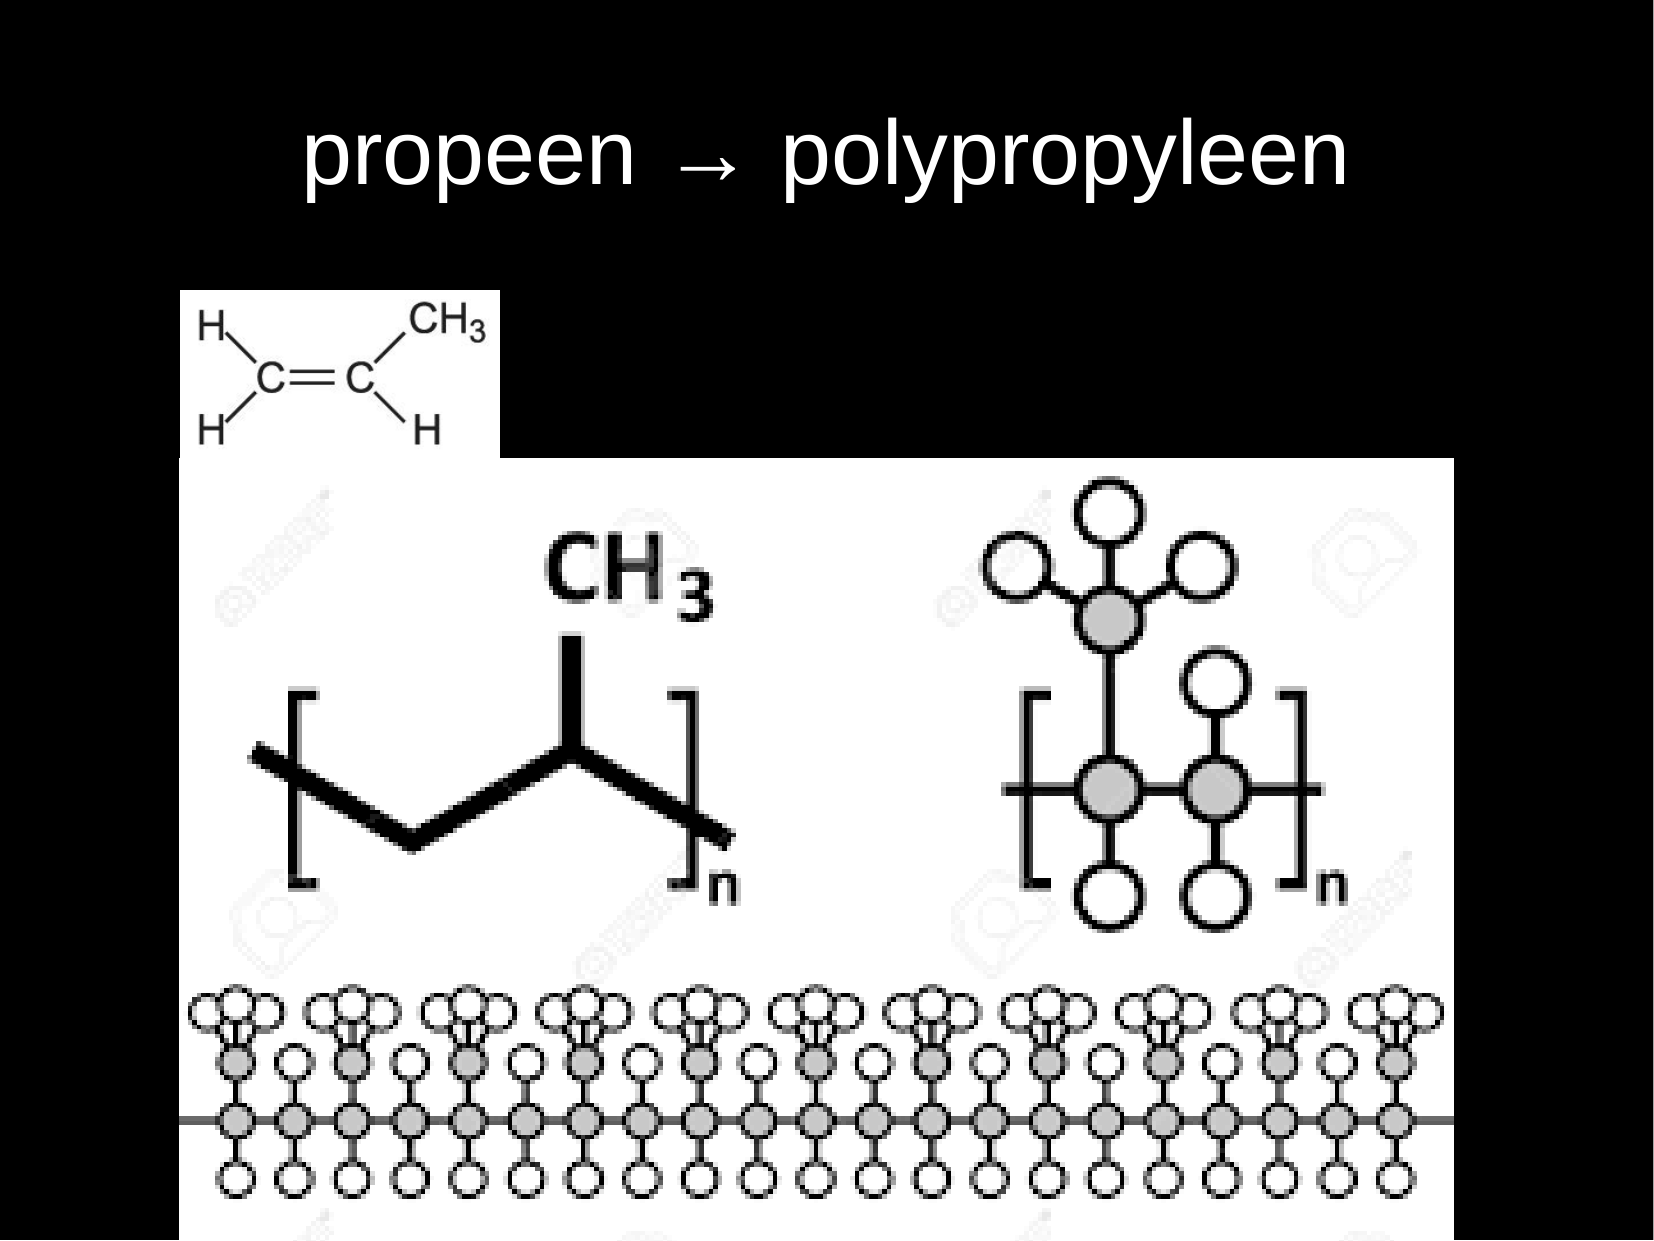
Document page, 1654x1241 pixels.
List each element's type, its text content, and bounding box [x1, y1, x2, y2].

picture [179, 290, 1454, 1241]
title propeen → polypropyleen [82, 49, 1571, 257]
